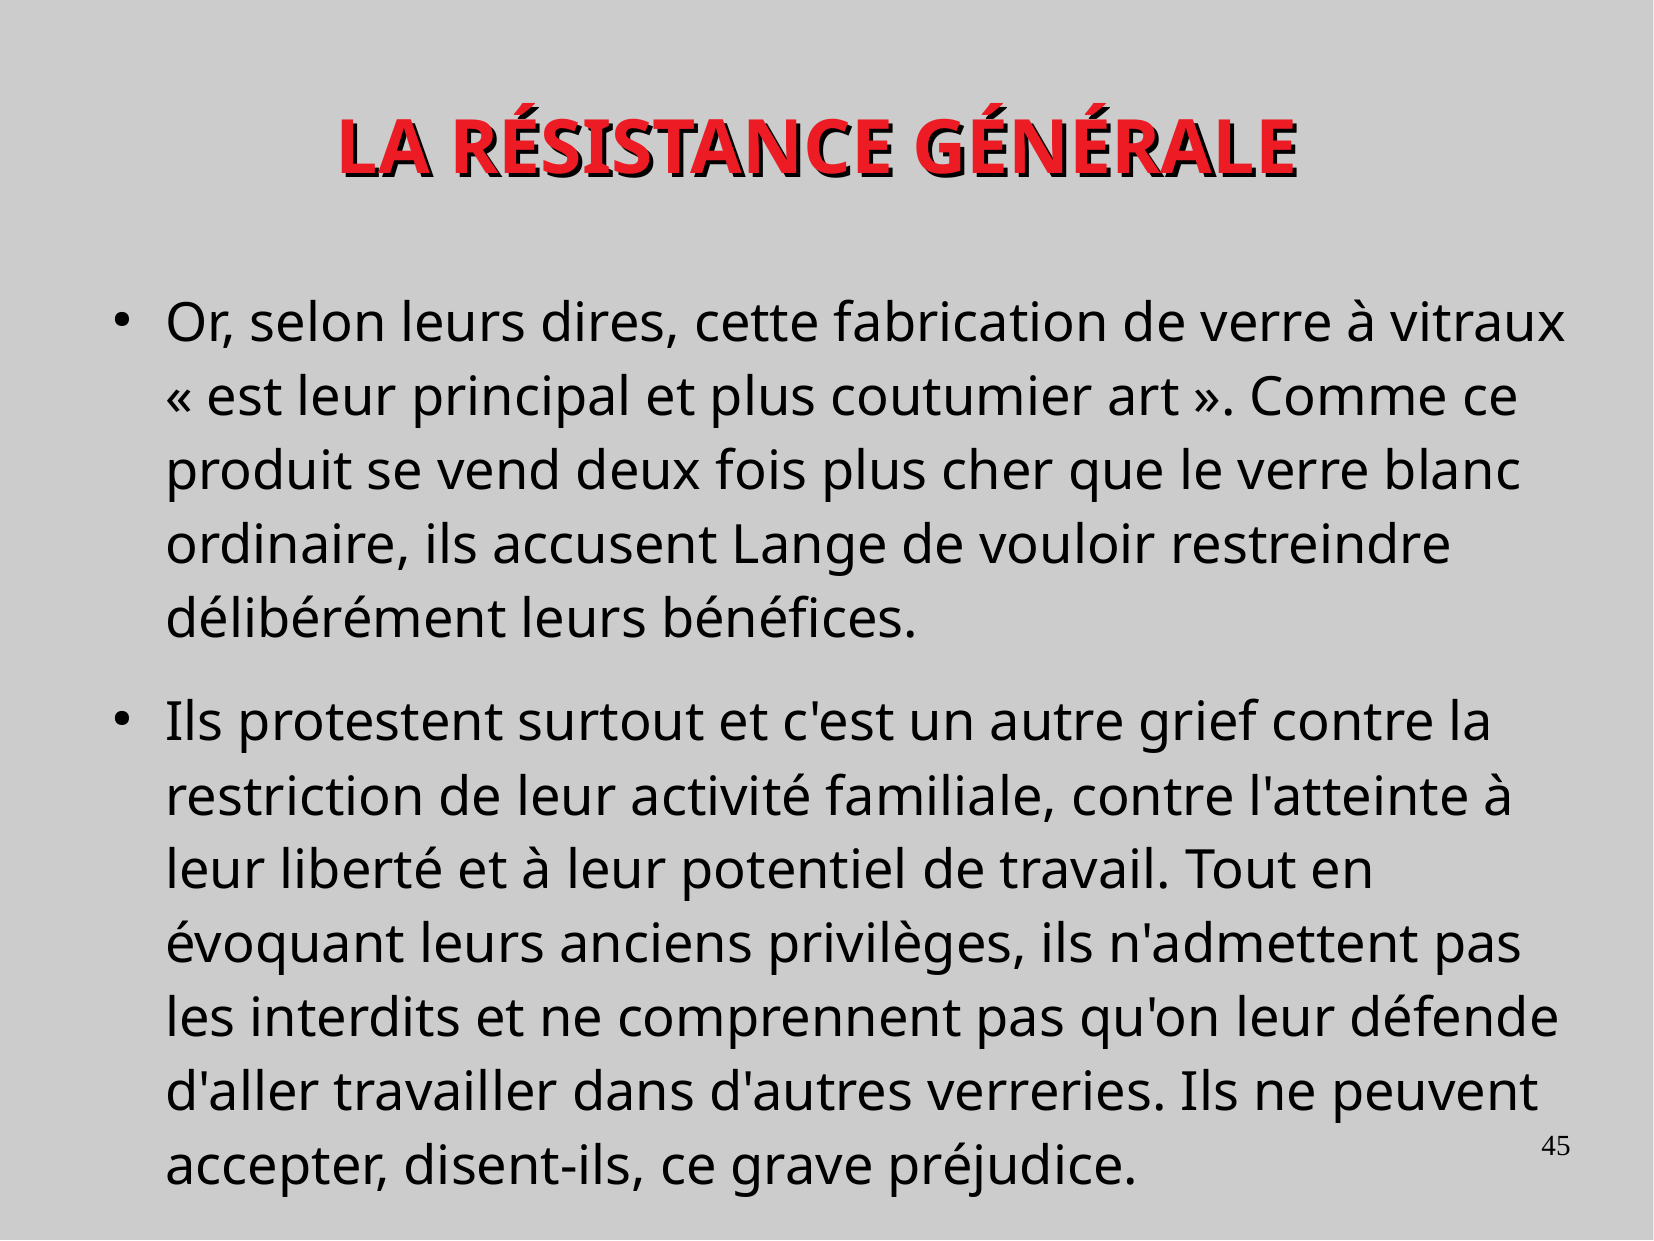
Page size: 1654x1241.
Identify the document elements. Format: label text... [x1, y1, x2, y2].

title LA RÉSISTANCE GÉNÉRALE [82, 40, 1571, 249]
list Or, selon leurs dires, cette fabrication de verre à vitraux « est leur principal et plus coutumier art ». Comme ce produit se vend deux fois plus cher que le verre blanc ordinaire, ils accusent Lange de vouloir restreindre délibérément leurs bénéfices. Ils protestent surtout et c'est un autre grief contre la restriction de leur activité familiale, contre l'atteinte à leur liberté et à leur potentiel de travail. Tout en évoquant leurs anciens privilèges, ils n'admettent pas les interdits et ne comprennent pas qu'on leur défende d'aller travailler dans d'autres verreries. Ils ne peuvent accepter, disent-ils, ce grave préjudice. [94, 283, 1583, 1133]
